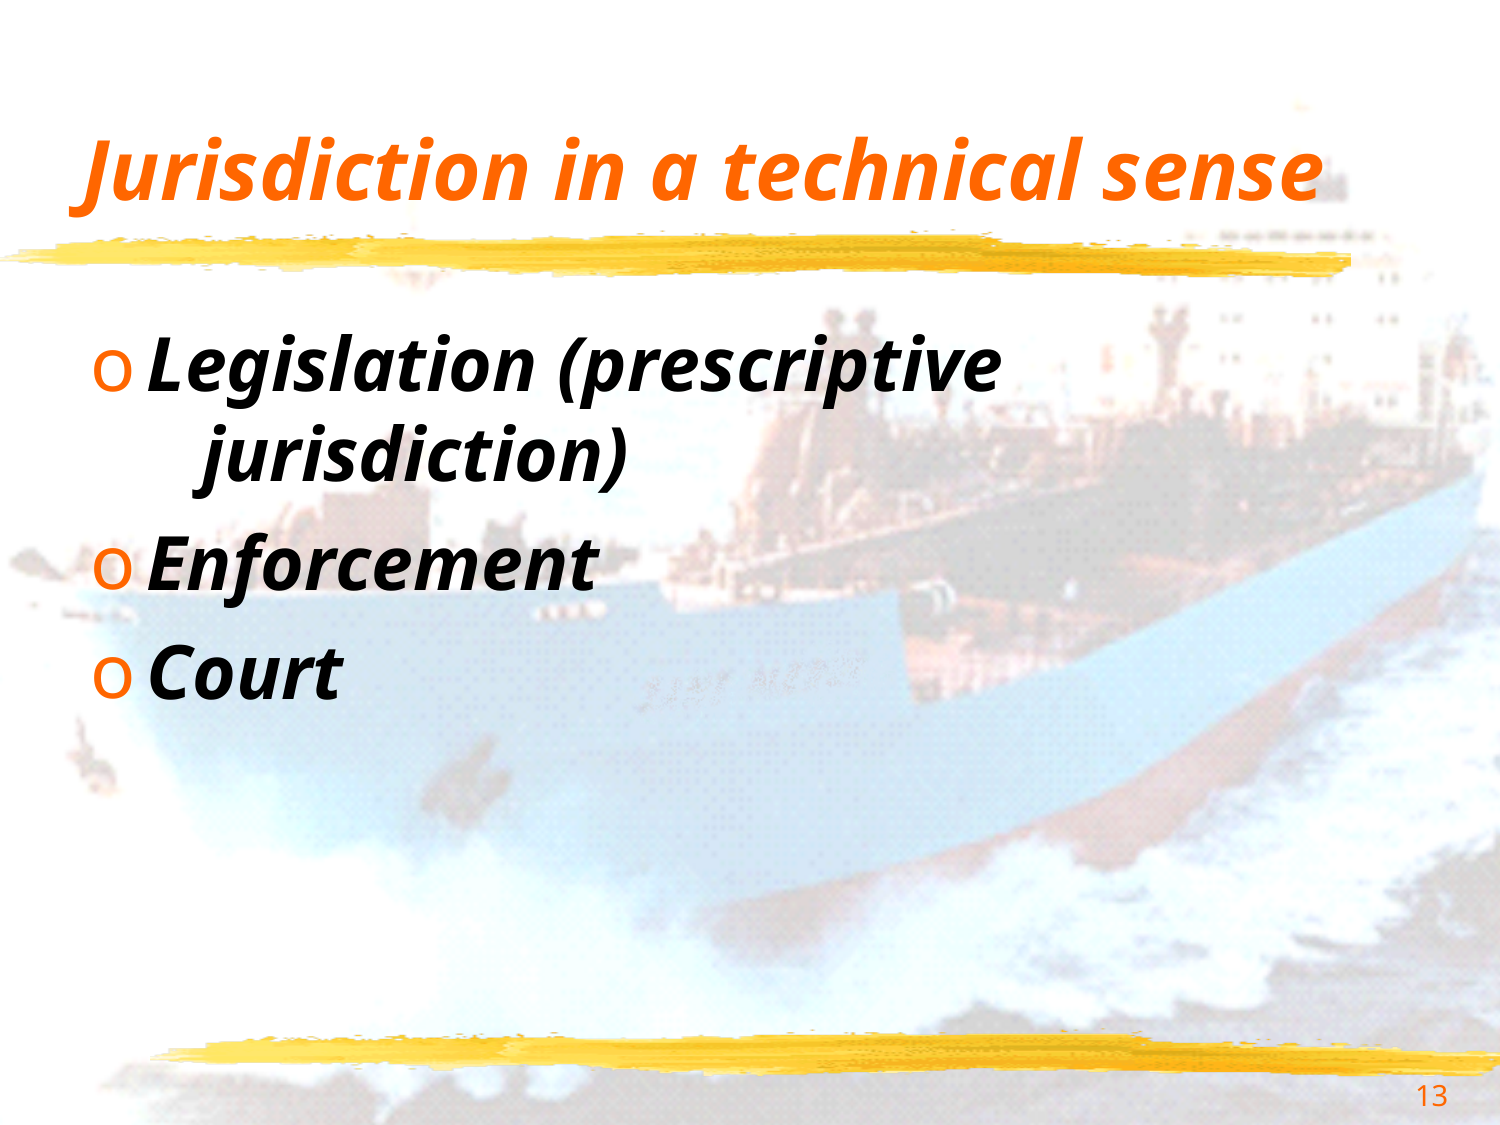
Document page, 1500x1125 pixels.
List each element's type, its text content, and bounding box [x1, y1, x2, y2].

text_box [1400, 1050, 1500, 1125]
title Jurisdiction in a technical sense [66, 37, 1342, 225]
list Legislation (prescriptive jurisdiction) Enforcement Court [75, 309, 1417, 1001]
